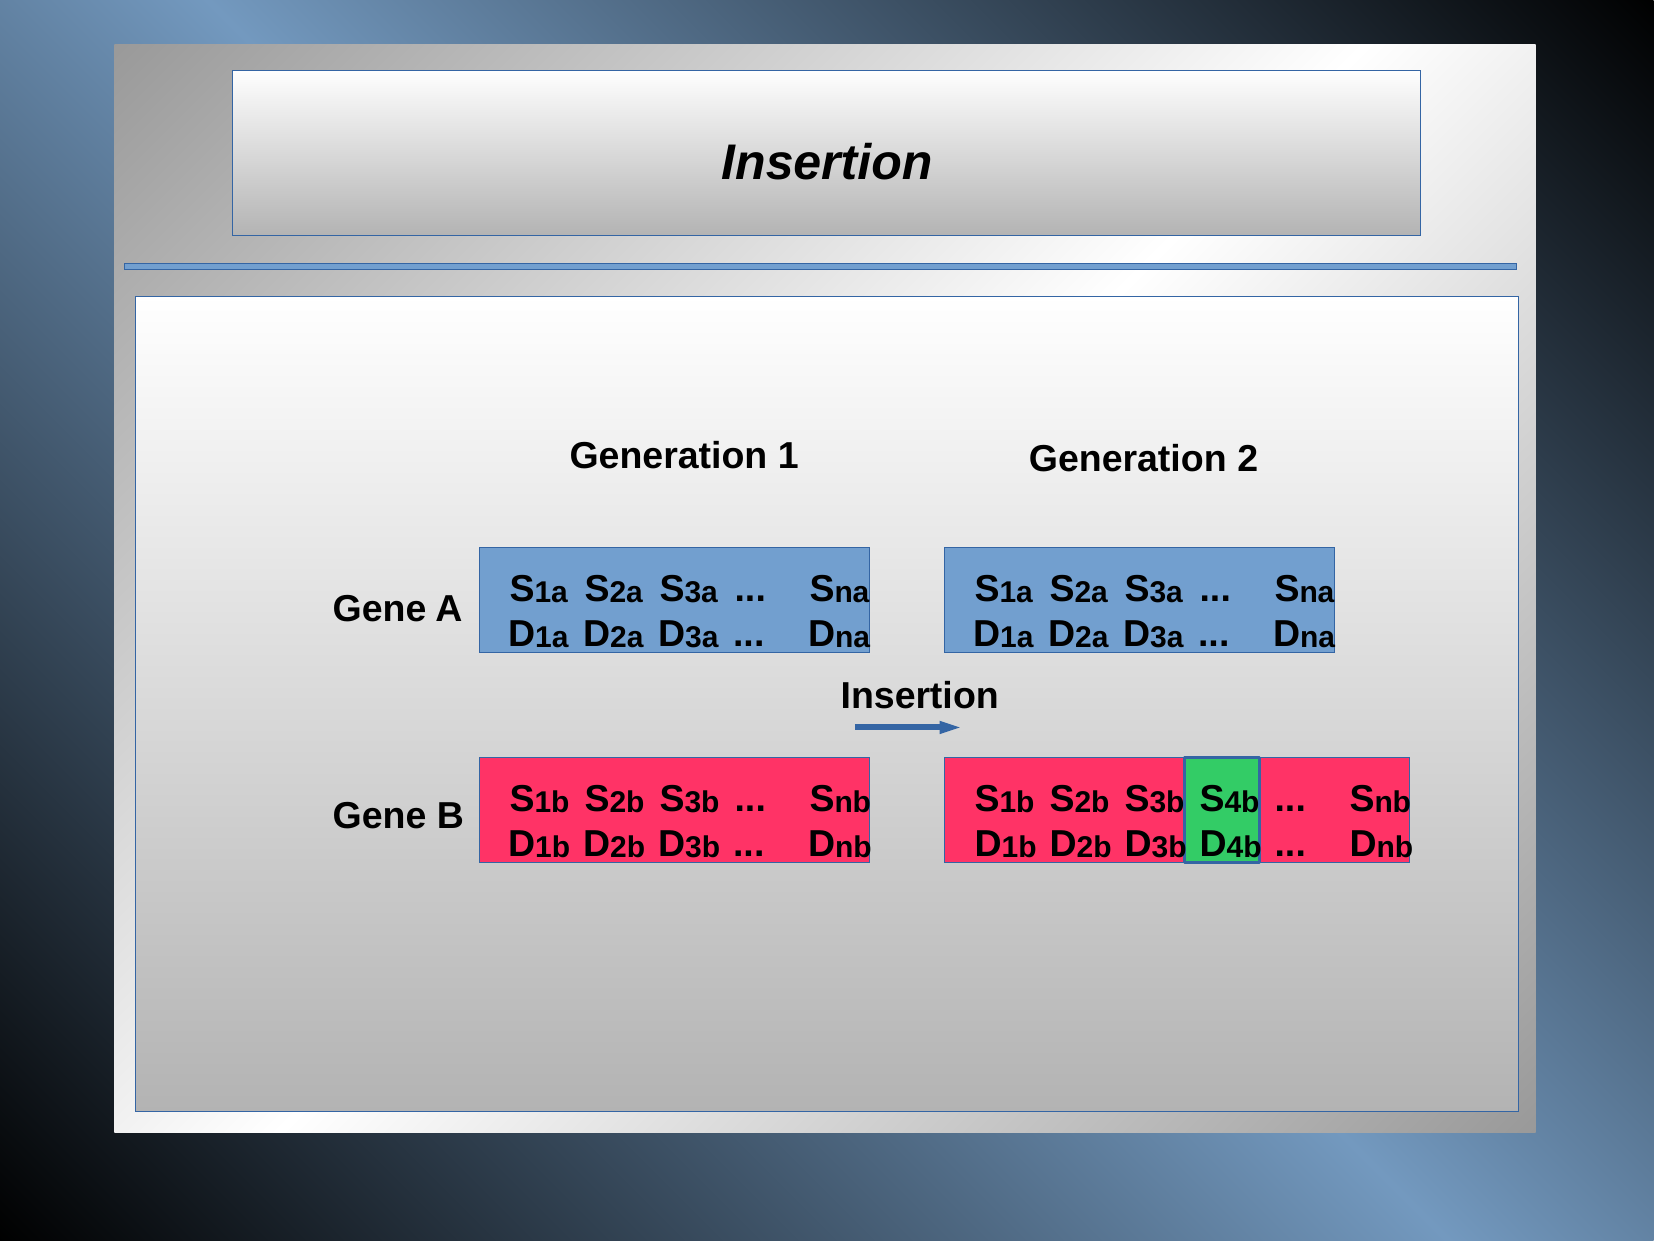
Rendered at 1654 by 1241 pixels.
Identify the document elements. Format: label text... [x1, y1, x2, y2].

text_box D1a D2a D3a ... Dna [958, 604, 1351, 668]
text_box Insertion [825, 667, 1014, 725]
text_box D1a D2a D3a ... Dna [493, 604, 886, 668]
text_box S1a S2a S3a ... Sna [959, 559, 1350, 604]
text_box S1b S2b S3b S4b ... Snb [959, 769, 1426, 814]
text_box Generation 1 [554, 427, 814, 485]
text_box Generation 2 [1014, 430, 1273, 488]
text_box Insertion [246, 127, 1407, 198]
text_box S1b S2b S3b ... Snb [494, 769, 886, 814]
text_box Gene A [318, 580, 478, 638]
text_box D1b D2b D3b D4b ... Dnb [959, 814, 1428, 878]
text_box S1a S2a S3a ... Sna [494, 559, 885, 604]
text_box [232, 70, 1421, 236]
text_box [124, 263, 1517, 270]
text_box Gene B [318, 787, 479, 845]
text_box D1b D2b D3b ... Dnb [493, 814, 887, 878]
text_box [135, 296, 1519, 1112]
